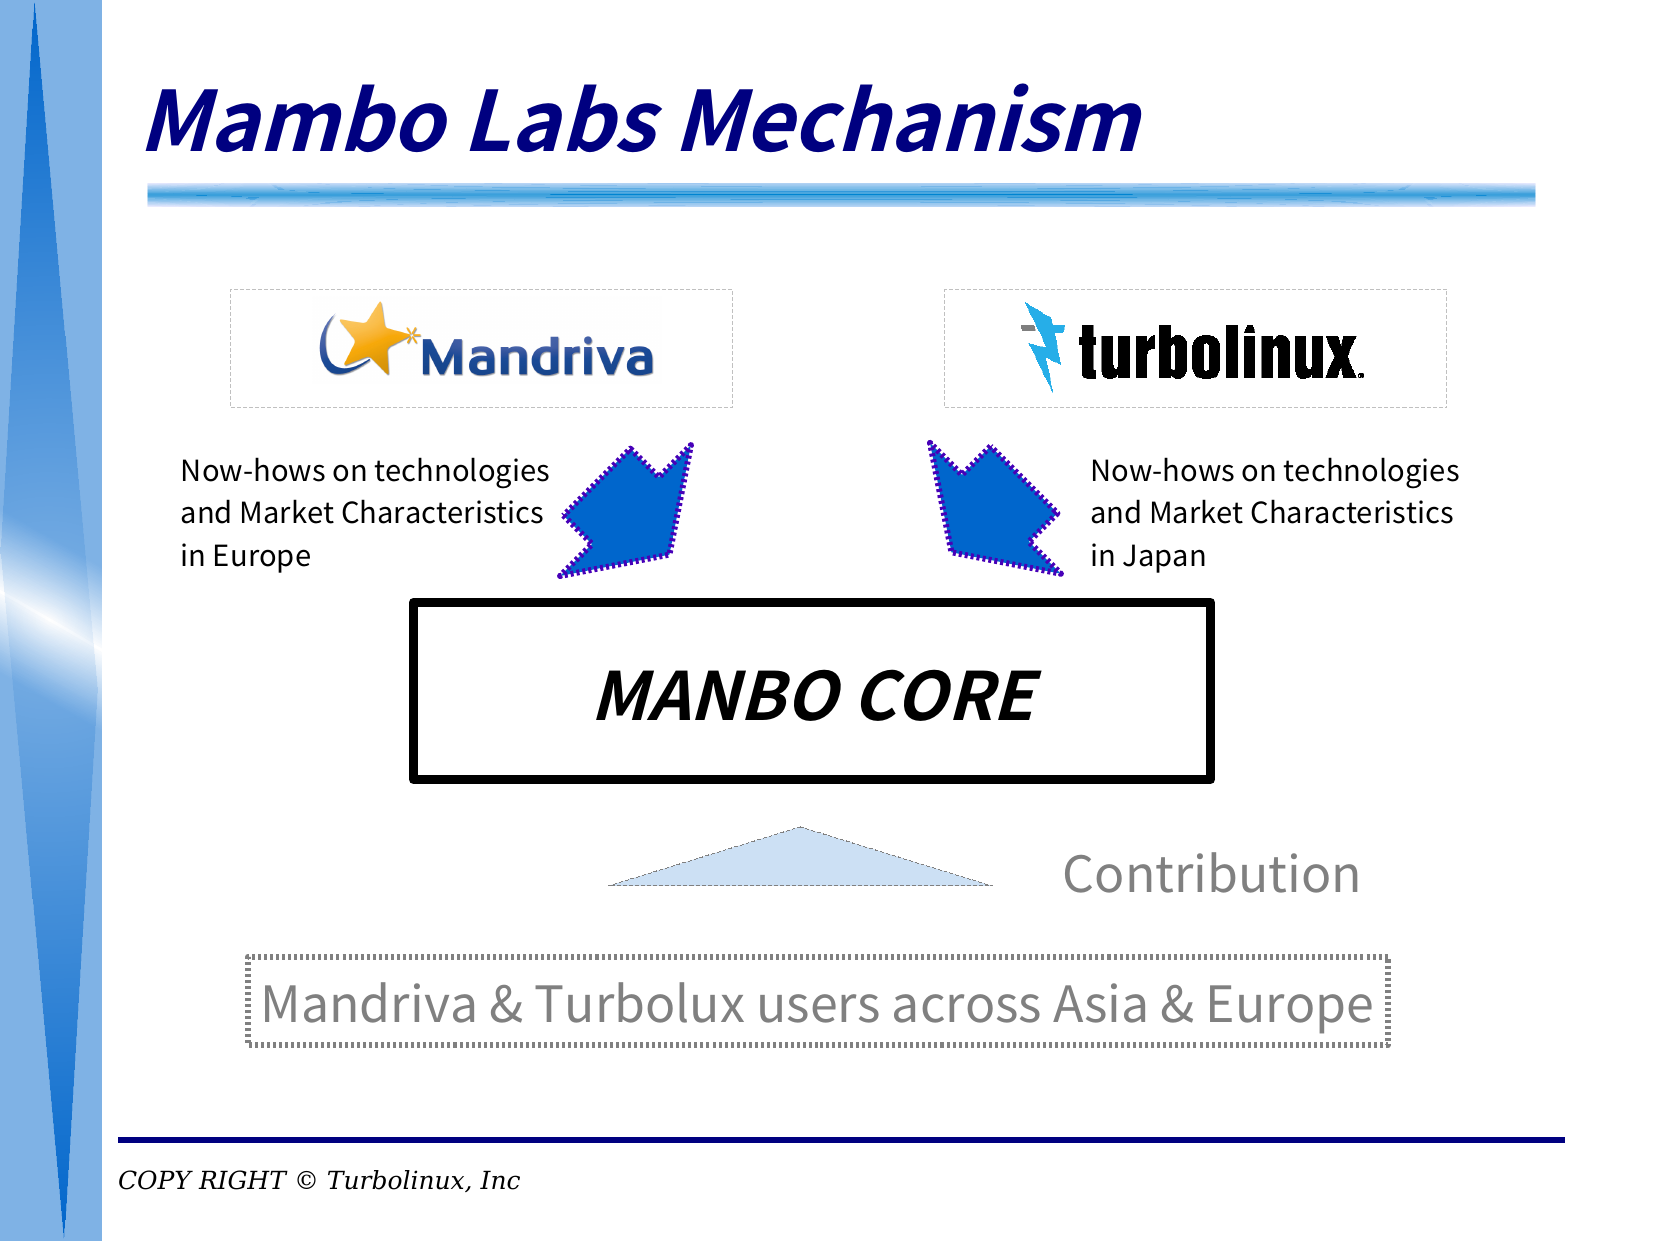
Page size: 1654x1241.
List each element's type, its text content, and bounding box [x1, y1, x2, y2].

picture [312, 296, 662, 384]
text_box [930, 442, 1061, 574]
text_box Now-hows on technologies and Market Characteristics in Japan [1086, 466, 1471, 556]
title Mambo Labs Mechanism [138, 69, 1527, 162]
text_box Contribution [1062, 826, 1359, 916]
text_box [560, 445, 691, 577]
text_box MANBO CORE [413, 602, 1211, 780]
text_box Mandriva & Turbolux users across Asia & Europe [248, 956, 1388, 1046]
text_box [608, 826, 993, 886]
picture [1021, 301, 1371, 393]
text_box Now-hows on technologies and Market Characteristics in Europe [177, 466, 562, 556]
